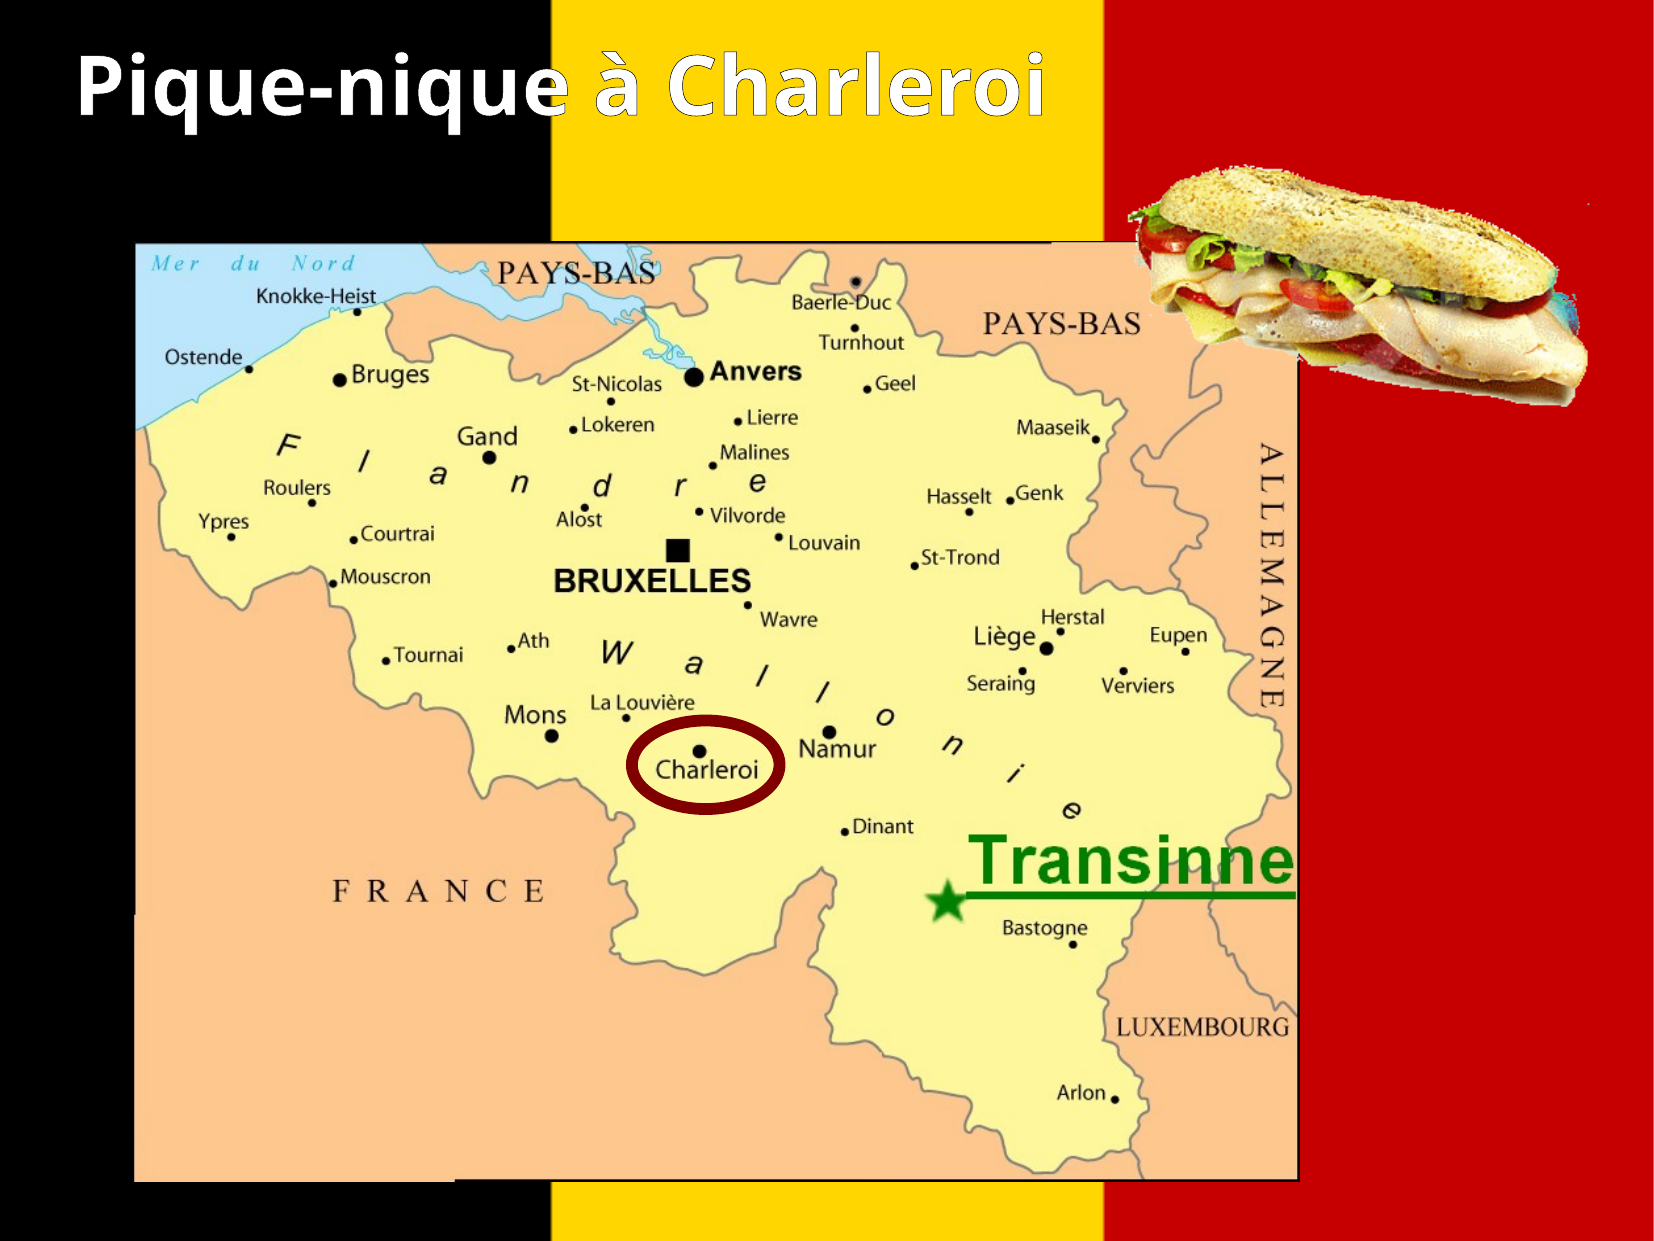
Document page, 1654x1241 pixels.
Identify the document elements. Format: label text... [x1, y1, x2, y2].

text_box Pique-nique à Charleroi [29, 18, 1093, 150]
picture [0, 0, 1654, 1241]
